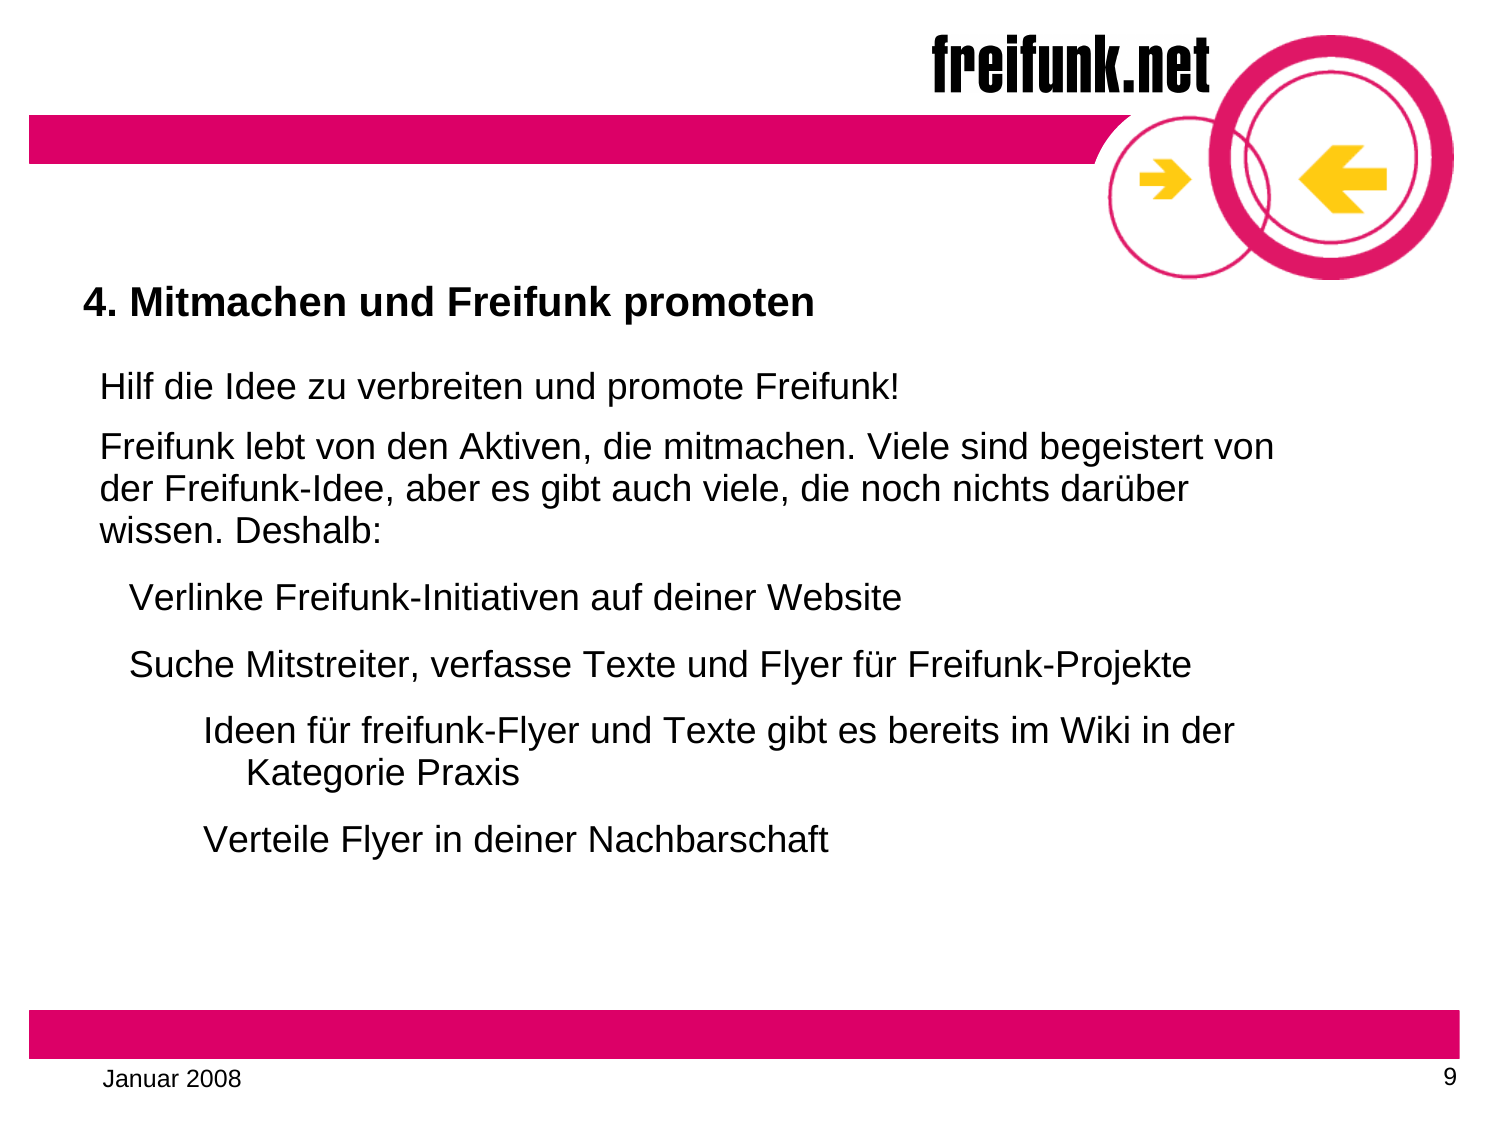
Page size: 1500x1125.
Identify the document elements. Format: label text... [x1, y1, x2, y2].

picture [932, 34, 1454, 280]
text_box 4. Mitmachen und Freifunk promoten [47, 275, 921, 323]
text_box Hilf die Idee zu verbreiten und promote Freifunk! Freifunk lebt von den Aktiven, die mitmachen. Viele sind begeistert von der Freifunk-Idee, aber es gibt auch viele, die noch nichts darüber wissen. Deshalb: Verlinke Freifunk-Initiativen auf deiner Website Suche Mitstreiter, verfasse Texte und Flyer für Freifunk-Projekte Ideen für freifunk-Flyer und Texte gibt es bereits im Wiki in der Kategorie Praxis Verteile Flyer in deiner Nachbarschaft [99, 365, 1324, 1003]
